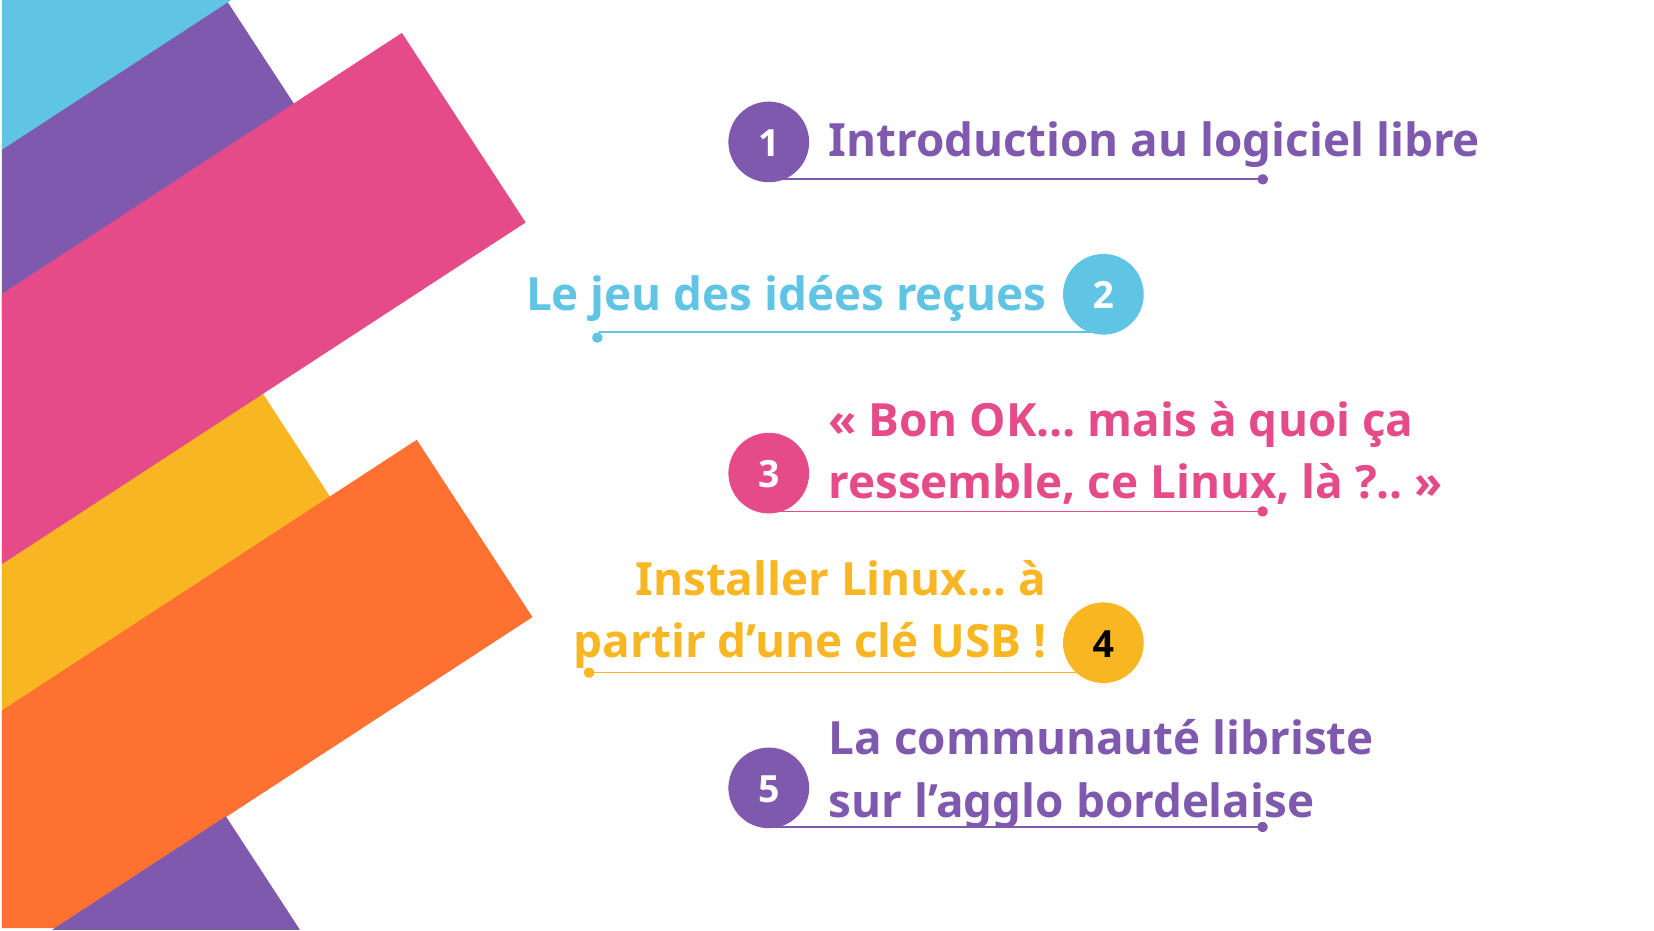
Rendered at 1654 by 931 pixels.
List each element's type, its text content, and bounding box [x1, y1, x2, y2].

text_box 5 [728, 747, 810, 829]
title Introduction au logiciel libre [828, 75, 1536, 201]
title Le jeu des idées reçues [413, 230, 1047, 356]
text_box 2 [1063, 253, 1144, 324]
title La communauté libriste sur l’agglo bordelaise [828, 674, 1625, 863]
text_box 4 [1063, 602, 1144, 674]
title Installer Linux... à partir d’une clé USB ! [531, 515, 1047, 703]
text_box 1 [728, 101, 810, 183]
text_box 3 [728, 432, 810, 514]
title « Bon OK… mais à quoi ça ressemble, ce Linux, là ?.. » [828, 324, 1654, 575]
text_box [1257, 174, 1268, 185]
